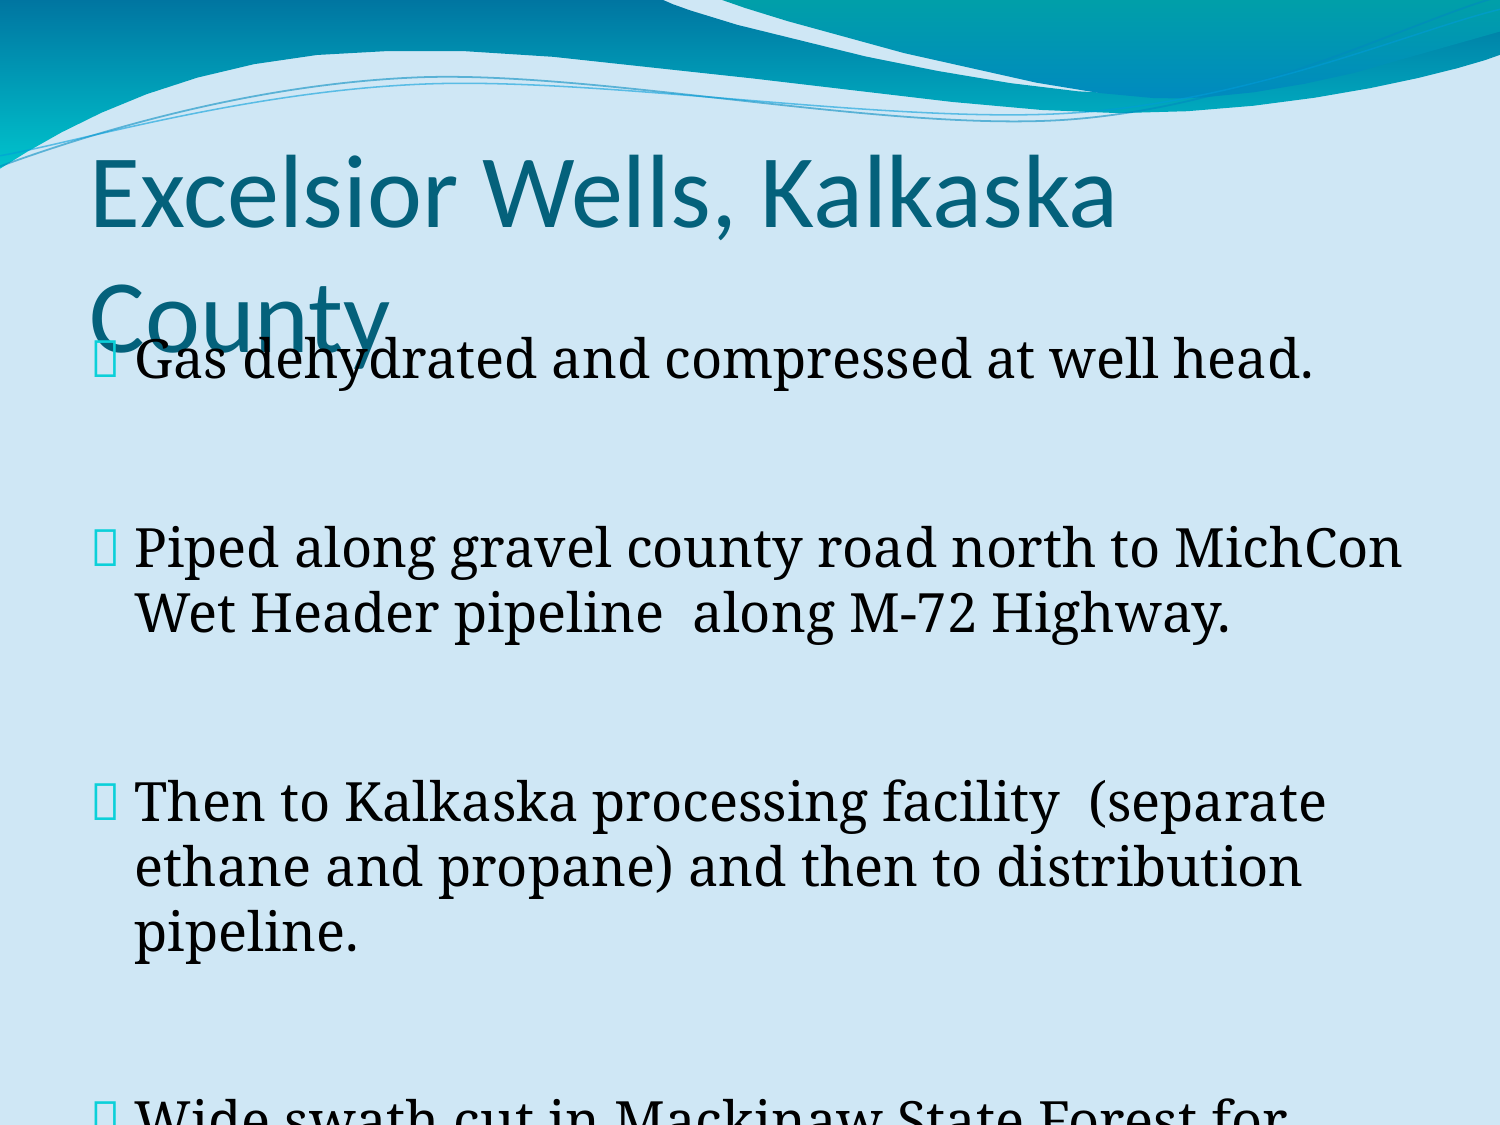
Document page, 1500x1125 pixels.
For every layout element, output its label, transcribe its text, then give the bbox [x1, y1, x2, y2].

title Excelsior Wells, Kalkaska County [75, 115, 1425, 303]
list Gas dehydrated and compressed at well head. Piped along gravel county road north to MichCon Wet Header pipeline along M-72 Highway. Then to Kalkaska processing facility (separate ethane and propane) and then to distribution pipeline. Wide swath cut in Mackinaw State Forest for pipeline. [75, 317, 1425, 1038]
